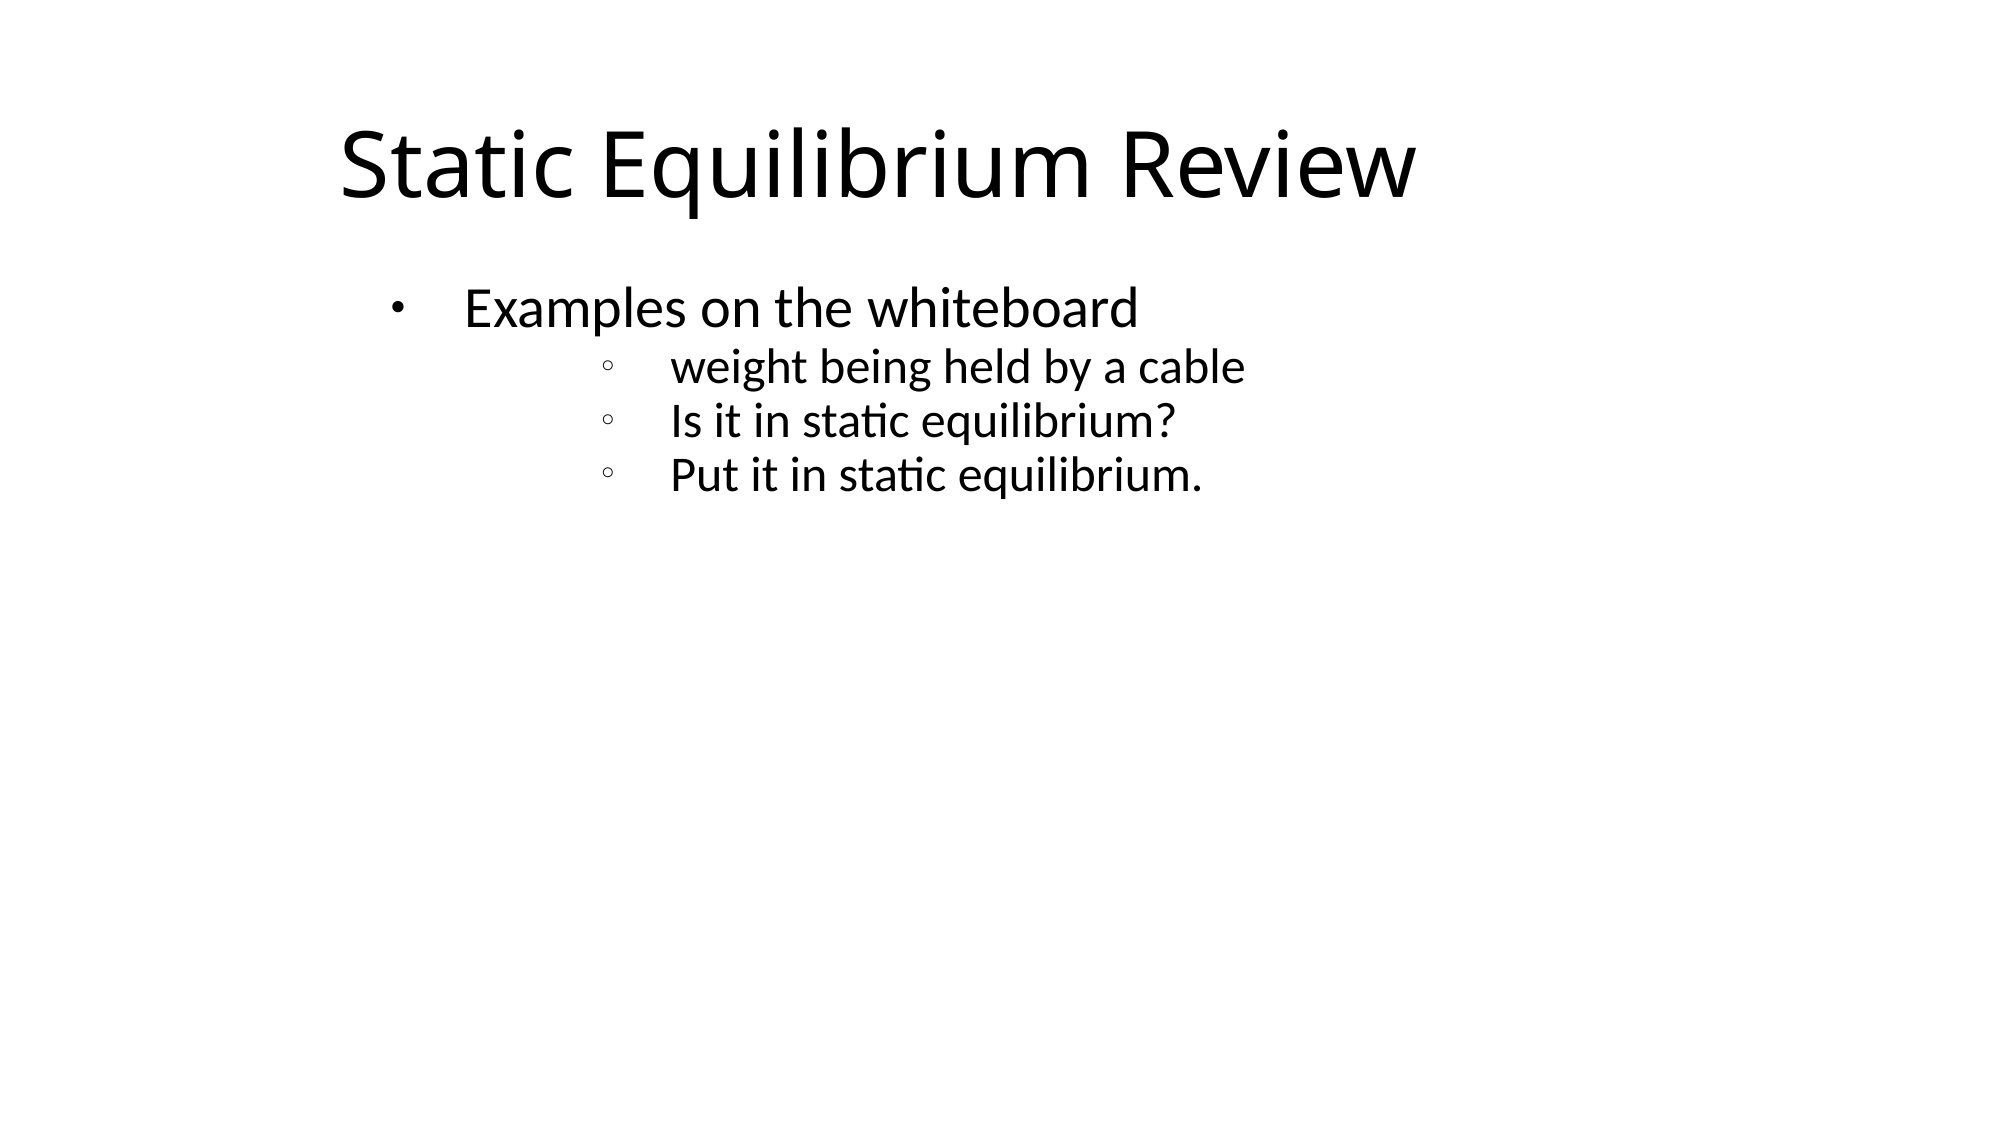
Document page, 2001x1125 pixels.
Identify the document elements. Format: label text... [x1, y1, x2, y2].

title Static Equilibrium Review [324, 45, 1675, 233]
list Examples on the whiteboard weight being held by a cable Is it in static equilibrium? Put it in static equilibrium. [324, 262, 1675, 1078]
